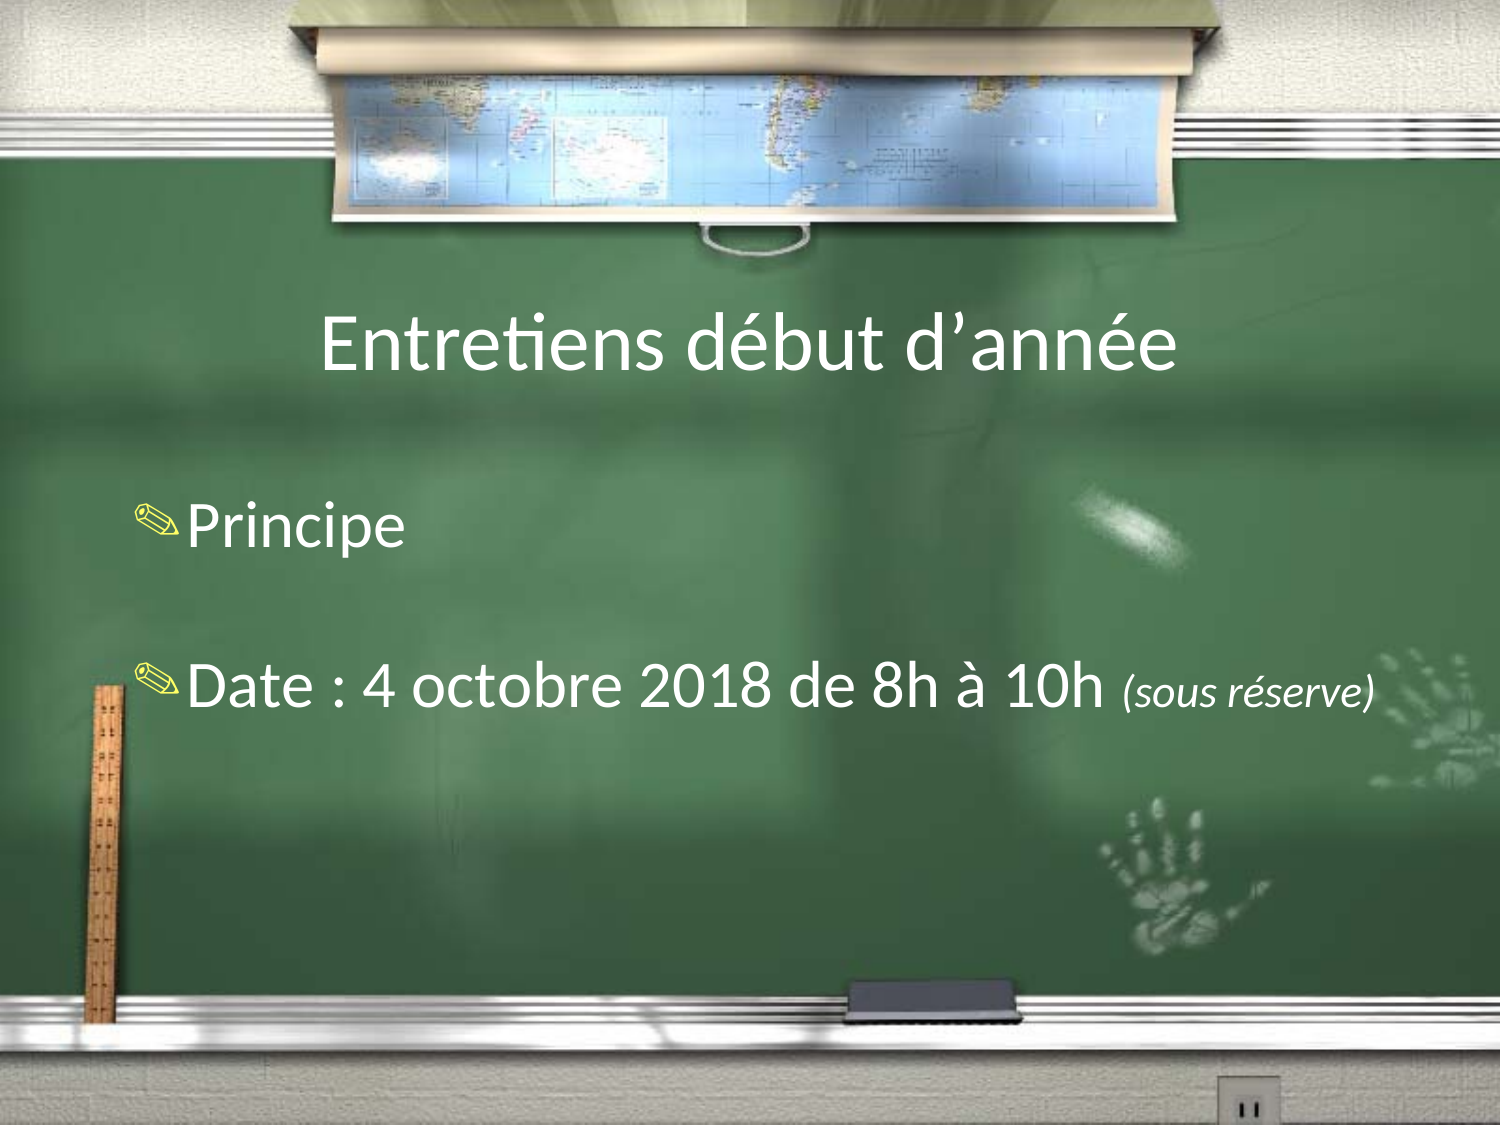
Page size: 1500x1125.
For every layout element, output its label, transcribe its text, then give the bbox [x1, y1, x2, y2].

text_box Entretiens début d’année [112, 243, 1388, 431]
text_box Principe Date : 4 octobre 2018 de 8h à 10h (sous réserve) [118, 393, 1394, 969]
picture [0, 0, 1500, 1125]
